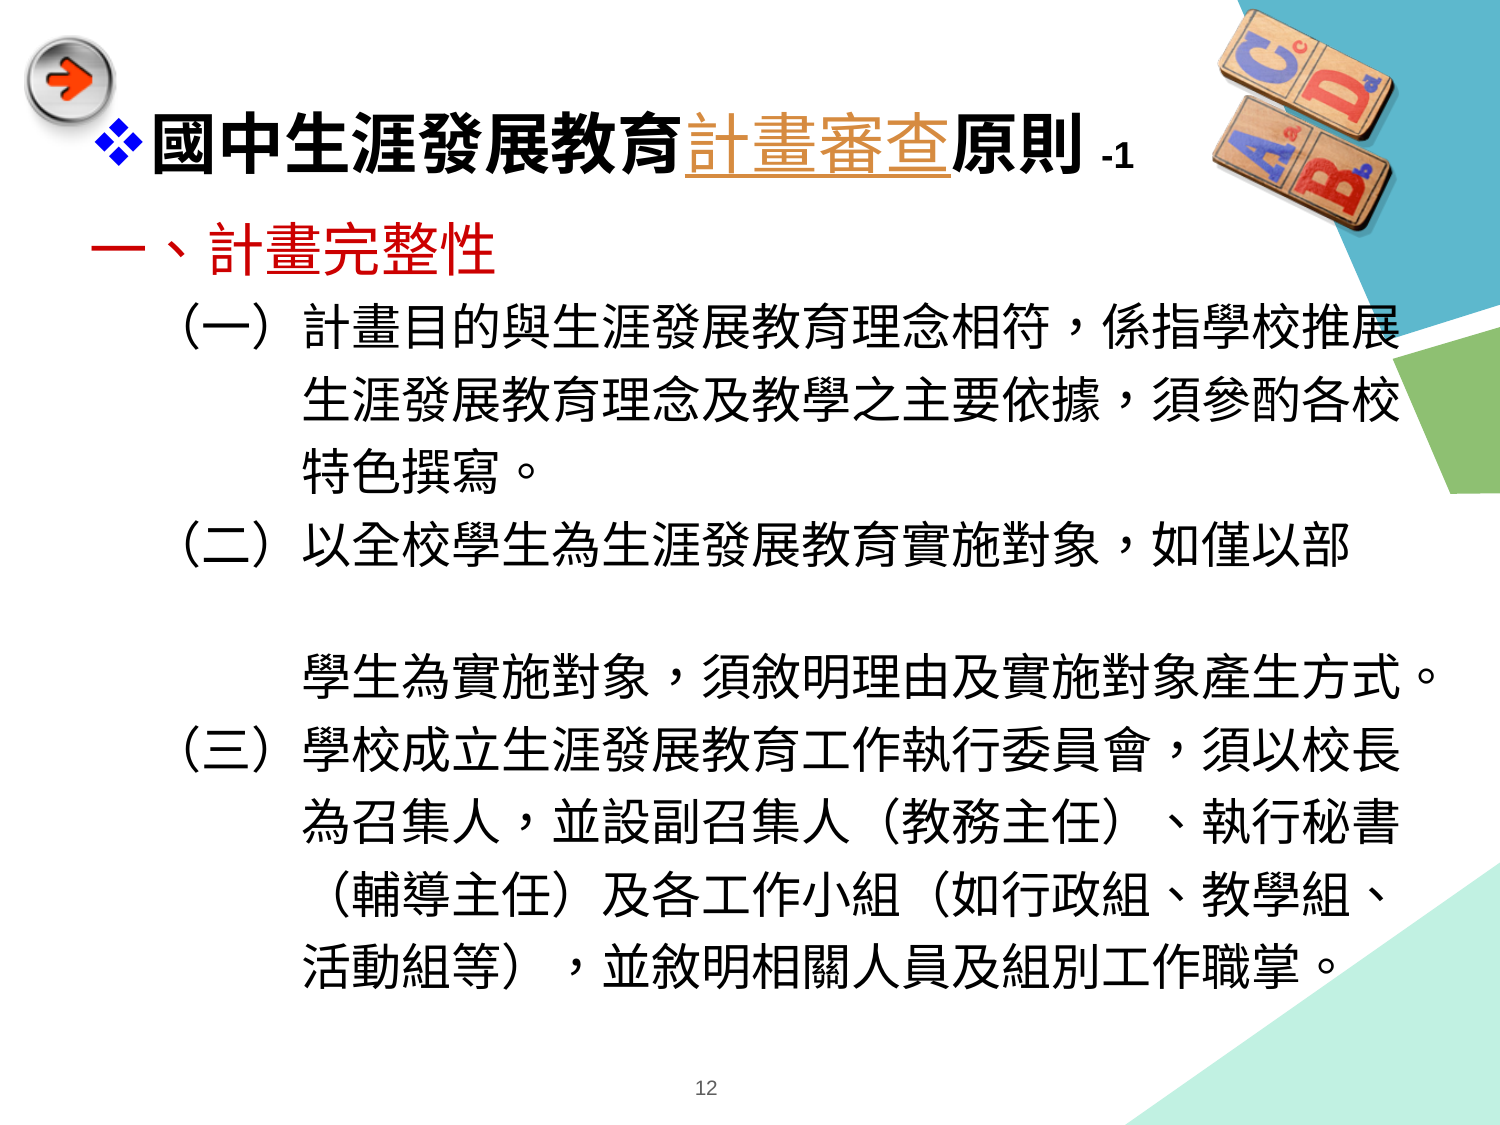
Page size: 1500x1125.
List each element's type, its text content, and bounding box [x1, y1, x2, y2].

text_box 國中生涯發展教育計畫審查原則-1 一、計畫完整性 （一）計畫目的與生涯發展教育理念相符，係指學校推展 生涯發展教育理念及教學之主要依據，須參酌各校 特色撰寫。 （二）以全校學生為生涯發展教育實施對象，如僅以部 學生為實施對象，須敘明理由及實施對象產生方式。 （三）學校成立生涯發展教育工作執行委員會，須以校長 為召集人，並設副召集人（教務主任）、執行秘書 （輔導主任）及各工作小組（如行政組、教學組、 活動組等），並敘明相關人員及組別工作職掌。 [74, 74, 1459, 1023]
picture [24, 35, 118, 150]
picture [1212, 8, 1399, 74]
text_box <編號> [637, 1067, 776, 1111]
